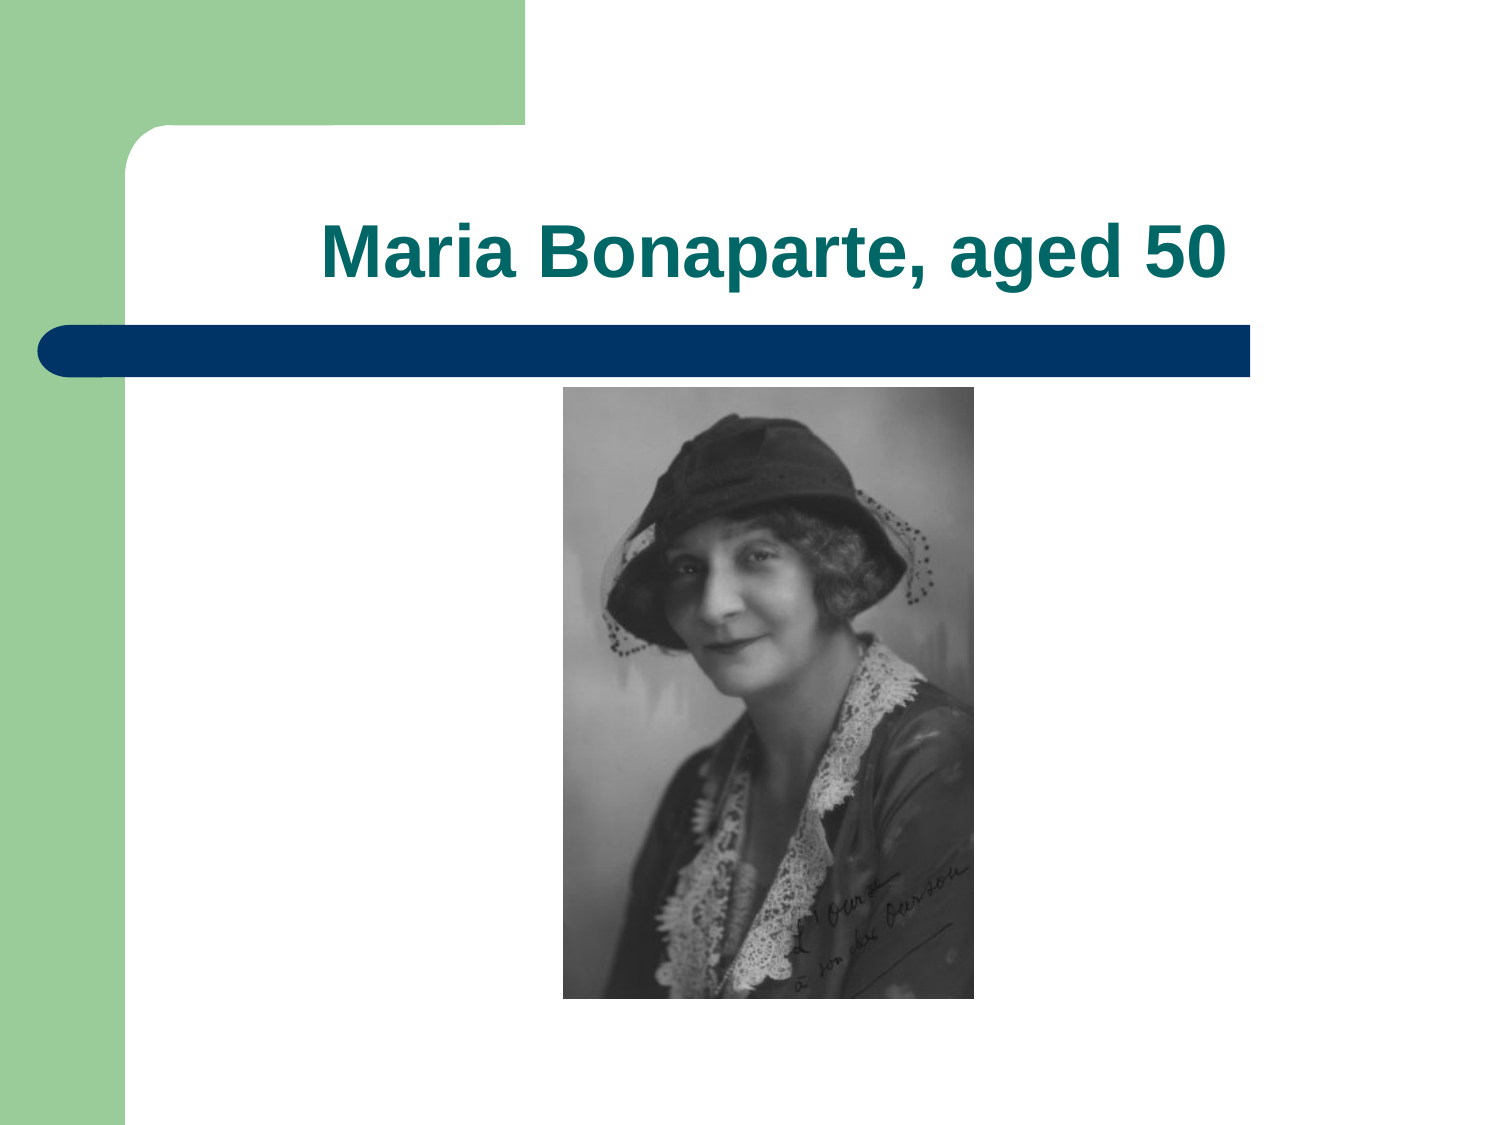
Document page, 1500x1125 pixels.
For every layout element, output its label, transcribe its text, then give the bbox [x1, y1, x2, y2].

title Maria Bonaparte, aged 50 [136, 136, 1414, 301]
text_box [563, 387, 974, 999]
